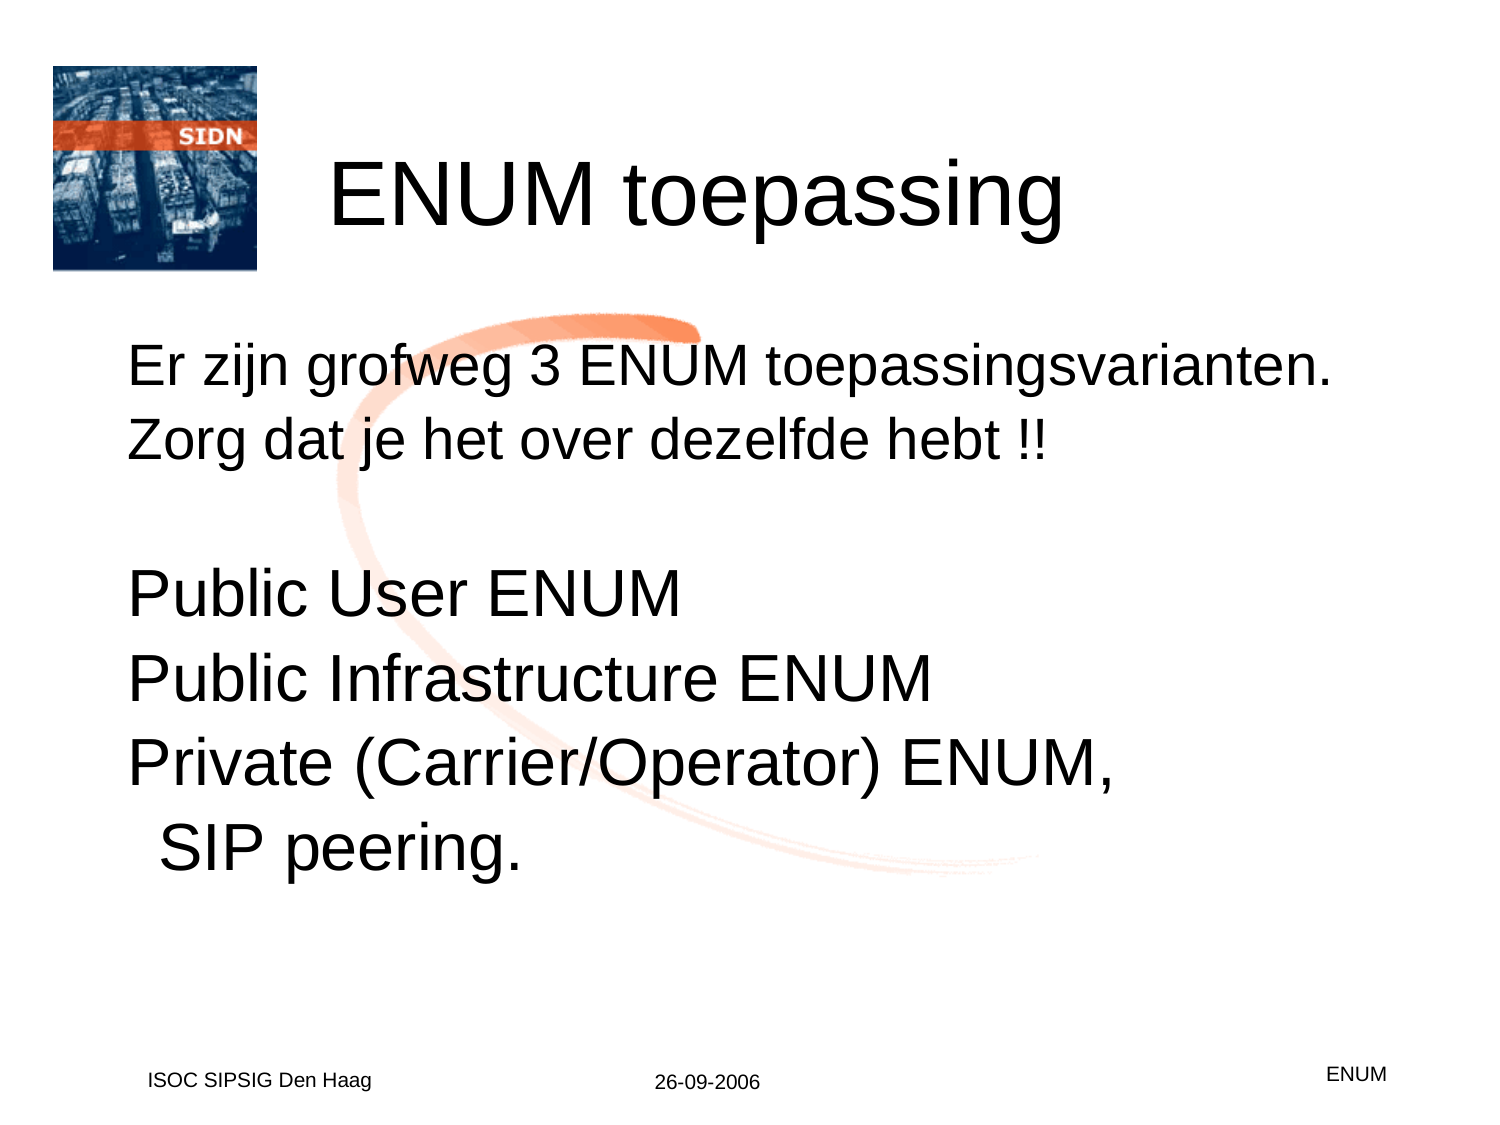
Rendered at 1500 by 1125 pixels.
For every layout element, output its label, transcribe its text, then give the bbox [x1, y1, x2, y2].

picture [112, 1000, 1371, 1120]
picture [53, 0, 1371, 324]
title ENUM toepassing [312, 99, 1382, 288]
list Er zijn grofweg 3 ENUM toepassingsvarianten. Zorg dat je het over dezelfde hebt !! Public User ENUM Public Infrastructure ENUM Private (Carrier/Operator) ENUM, SIP peering. [112, 324, 1382, 1000]
